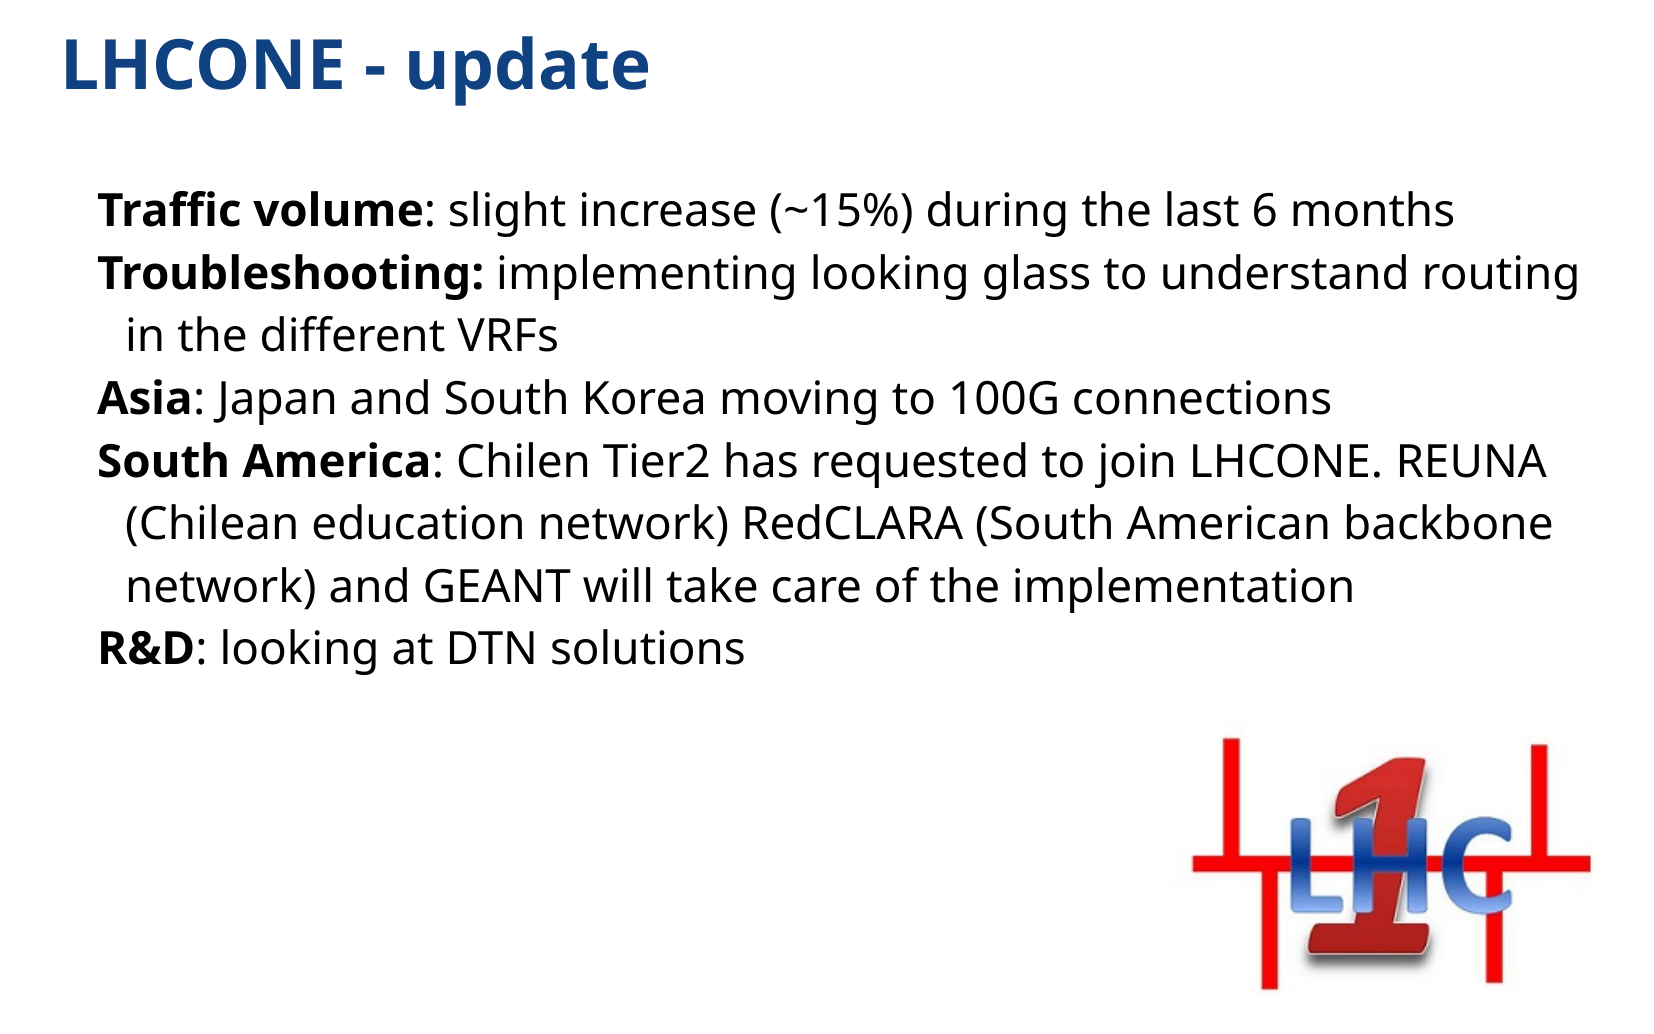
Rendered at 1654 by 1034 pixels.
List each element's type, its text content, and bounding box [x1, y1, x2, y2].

title LHCONE - update [60, 0, 1528, 138]
picture [1170, 718, 1608, 1013]
text_box Traffic volume: slight increase (~15%) during the last 6 months Troubleshooting: implementing looking glass to understand routing in the different VRFs Asia: Japan and South Korea moving to 100G connections South America: Chilen Tier2 has requested to join LHCONE. REUNA (Chilean education network) RedCLARA (South American backbone network) and GEANT will take care of the implementation R&D: looking at DTN solutions [82, 170, 1638, 1034]
